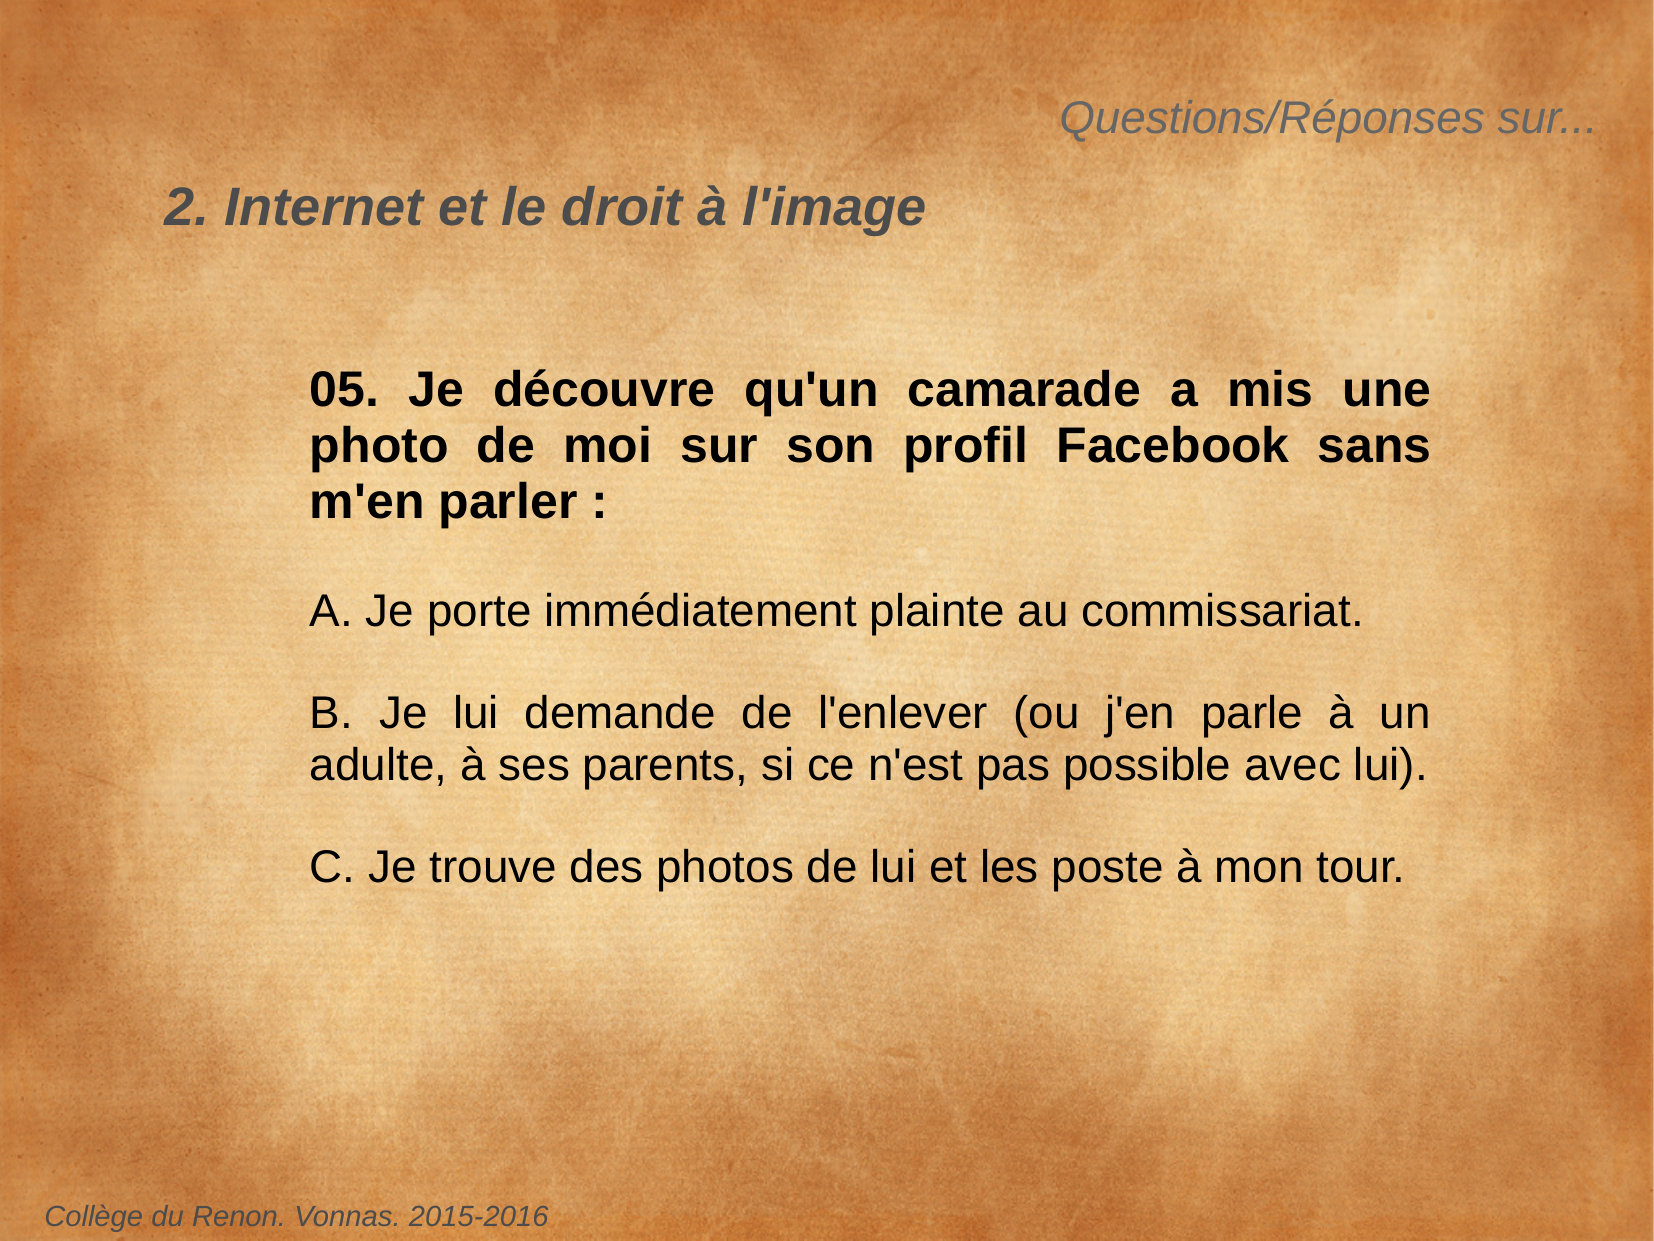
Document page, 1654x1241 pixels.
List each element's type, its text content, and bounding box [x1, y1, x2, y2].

text_box Collège du Renon. Vonnas. 2015-2016 [29, 1192, 858, 1241]
title Questions/Réponses sur... [1003, 59, 1654, 178]
title 2. Internet et le droit à l'image [59, 147, 1034, 266]
picture [0, 0, 1654, 1241]
text_box 05. Je découvre qu'un camarade a mis une photo de moi sur son profil Facebook sans m'en parler : A. Je porte immédiatement plainte au commissariat. B. Je lui demande de l'enlever (ou j'en parle à un adulte, à ses parents, si ce n'est pas possible avec lui). C. Je trouve des photos de lui et les poste à mon tour. [295, 354, 1447, 1211]
